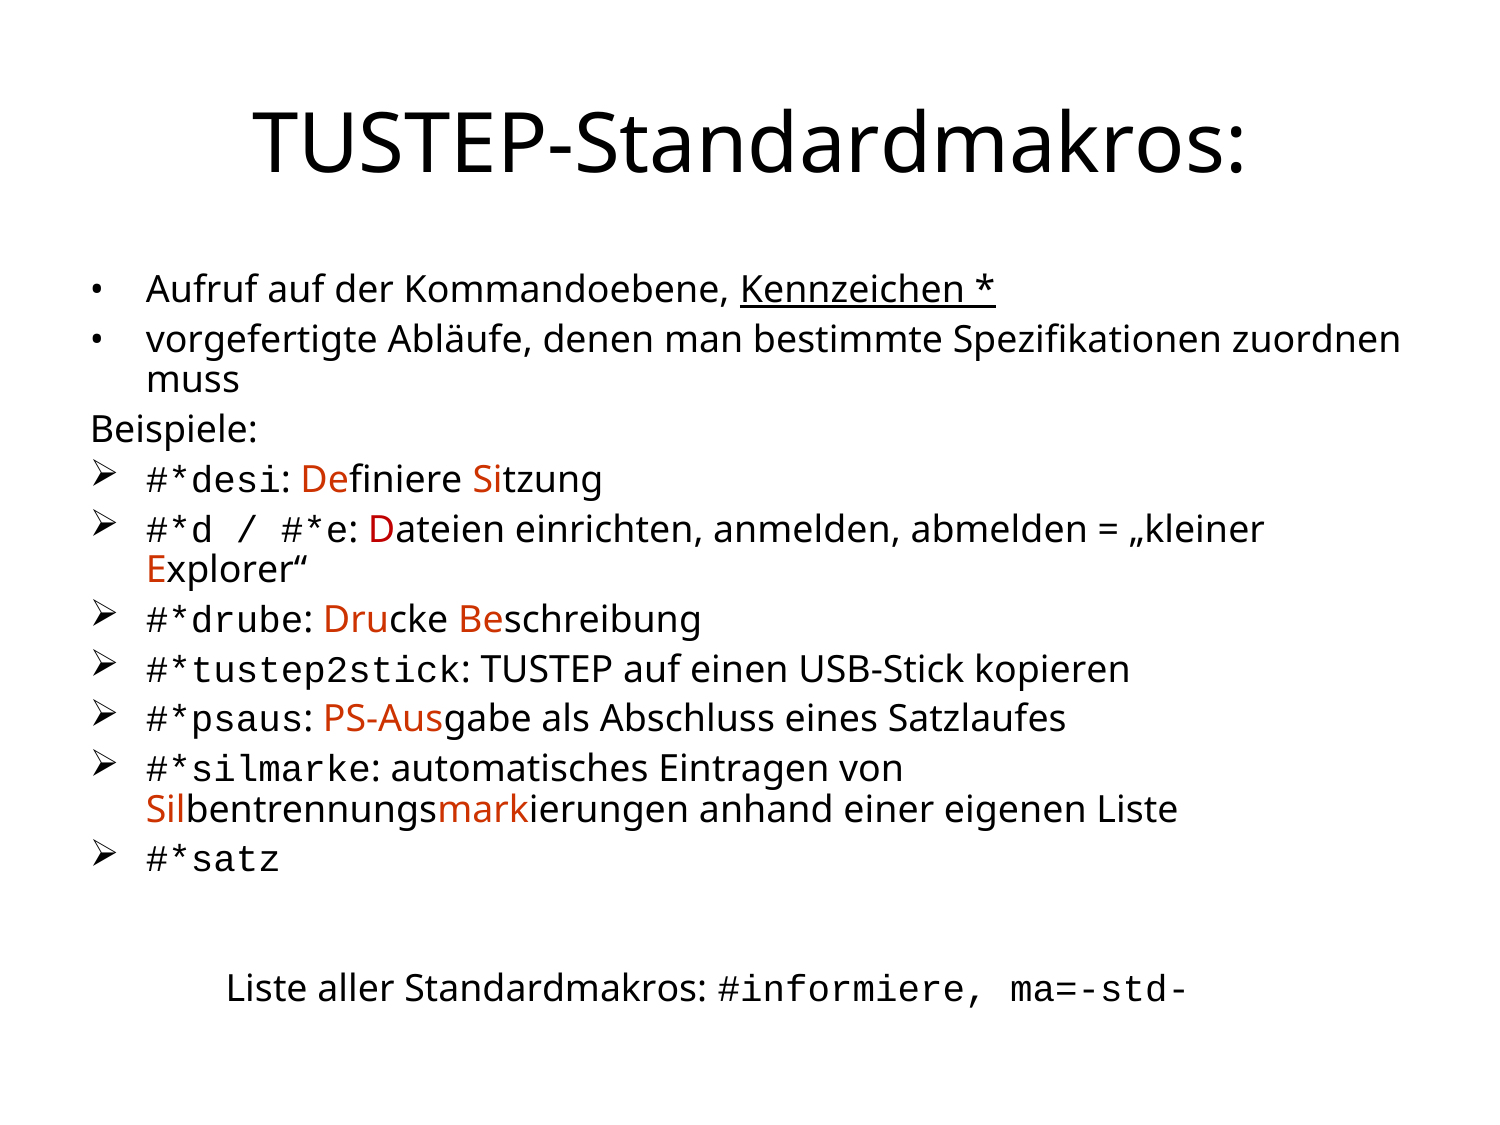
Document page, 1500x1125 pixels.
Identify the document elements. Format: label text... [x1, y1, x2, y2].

text_box Liste aller Standardmakros: #informiere, ma=-std- [210, 961, 1289, 1018]
list Aufruf auf der Kommandoebene, Kennzeichen * vorgefertigte Abläufe, denen man bestimmte Spezifikationen zuordnen muss Beispiele: #*desi: Definiere Sitzung #*d / #*e: Dateien einrichten, anmelden, abmelden = „kleiner Explorer“ #*drube: Drucke Beschreibung #*tustep2stick: TUSTEP auf einen USB-Stick kopieren #*psaus: PS-Ausgabe als Abschluss eines Satzlaufes #*silmarke: automatisches Eintragen von Silbentrennungsmarkierungen anhand einer eigenen Liste #*satz [75, 262, 1426, 1005]
title TUSTEP-Standardmakros: [75, 45, 1426, 233]
